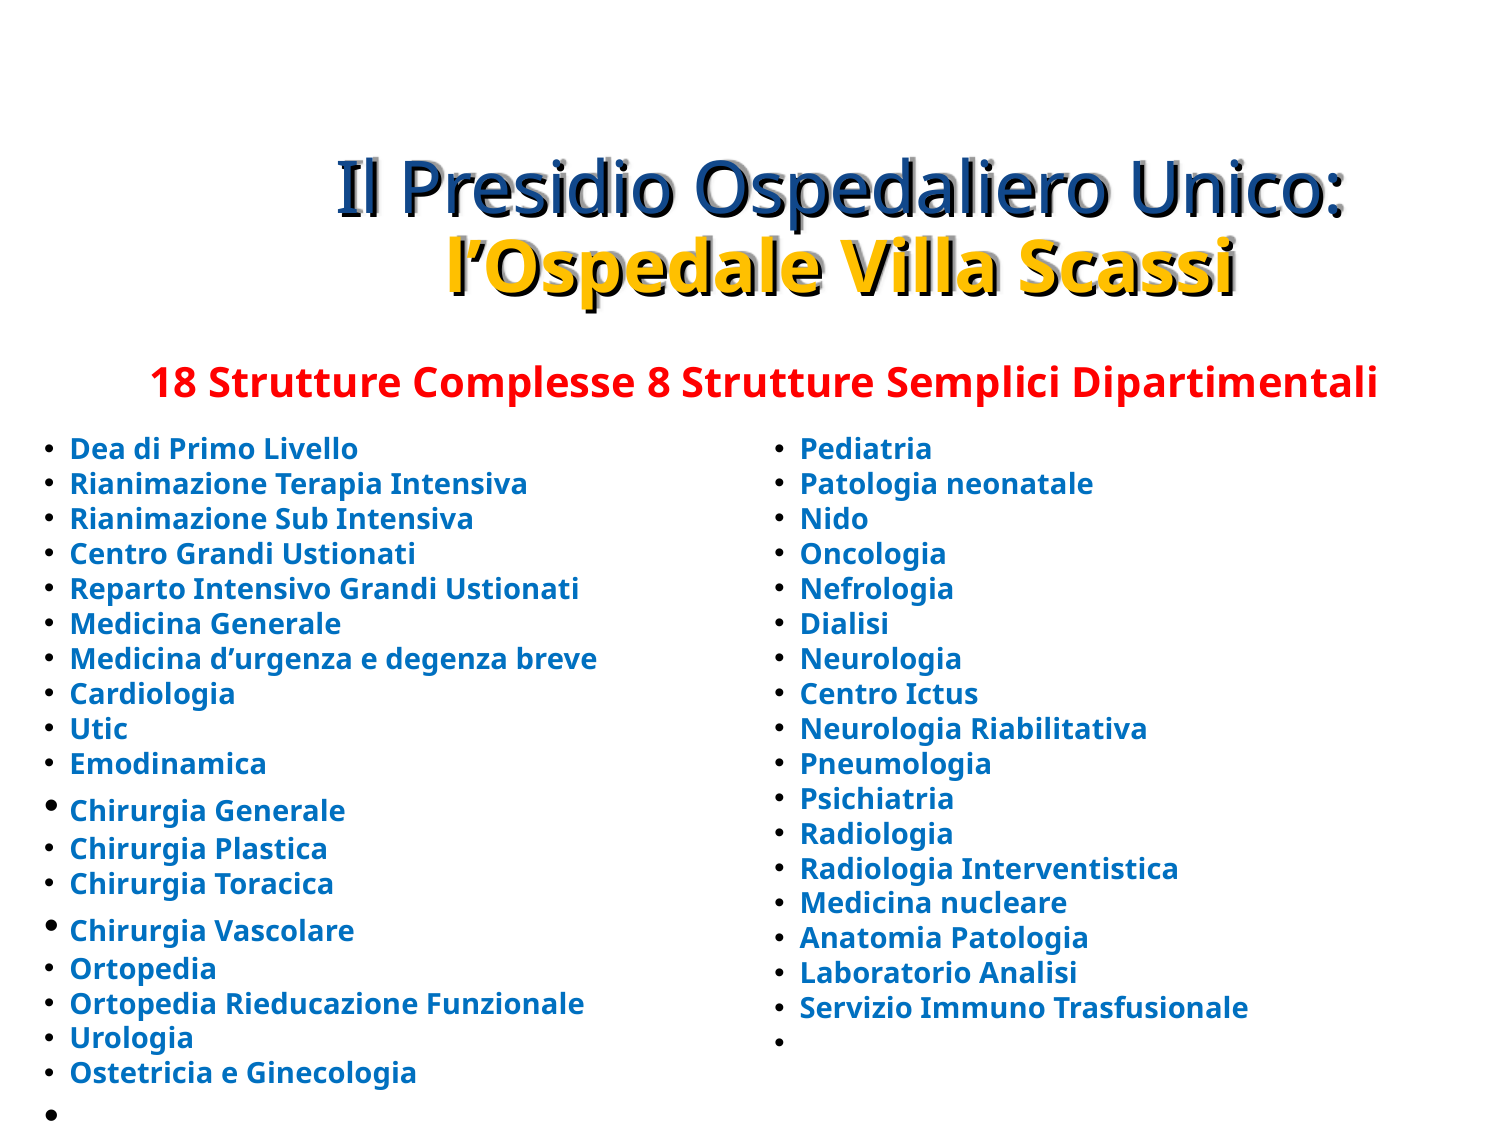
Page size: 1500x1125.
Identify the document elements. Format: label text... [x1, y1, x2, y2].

text_box Il Presidio Ospedaliero Unico: l’Ospedale Villa Scassi [242, 143, 1438, 320]
text_box Pediatria Patologia neonatale Nido Oncologia Nefrologia Dialisi Neurologia Centro Ictus Neurologia Riabilitativa Pneumologia Psichiatria Radiologia Radiologia Interventistica Medicina nucleare Anatomia Patologia Laboratorio Analisi Servizio Immuno Trasfusionale [759, 422, 1407, 1075]
text_box Dea di Primo Livello Rianimazione Terapia Intensiva Rianimazione Sub Intensiva Centro Grandi Ustionati Reparto Intensivo Grandi Ustionati Medicina Generale Medicina d’urgenza e degenza breve Cardiologia Utic Emodinamica Chirurgia Generale Chirurgia Plastica Chirurgia Toracica Chirurgia Vascolare Ortopedia Ortopedia Rieducazione Funzionale Urologia Ostetricia e Ginecologia [29, 422, 700, 1125]
text_box 18 Strutture Complesse 8 Strutture Semplici Dipartimentali [29, 348, 1500, 465]
